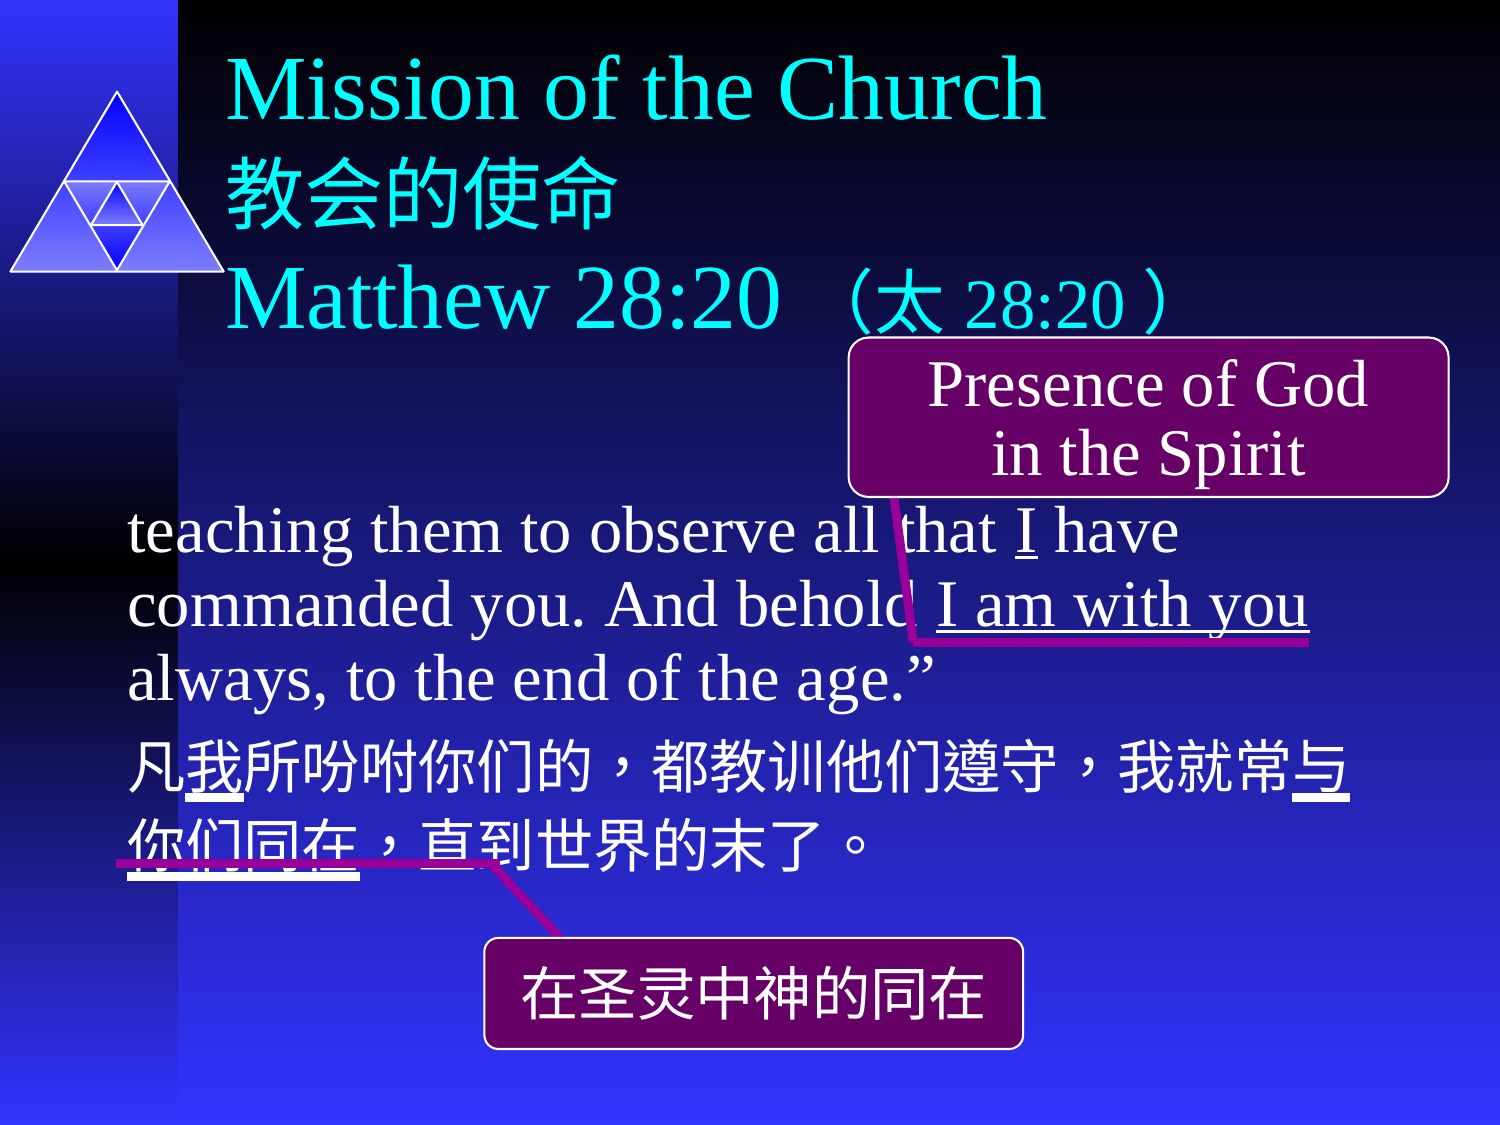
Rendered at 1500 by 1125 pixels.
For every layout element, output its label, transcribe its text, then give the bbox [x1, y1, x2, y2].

title Mission of the Church 教会的使命 Matthew 28:20（太28:20） [225, 37, 1463, 350]
text_box [484, 937, 1024, 1049]
text_box 在圣灵中神的同在 [493, 942, 1015, 1045]
text_box teaching them to observe all that I have commanded you. And behold I am with you always, to the end of the age.” 凡我所吩咐你们的，都教训他们遵守，我就常与你们同在，直到世界的末了。 [112, 485, 1388, 952]
text_box [848, 337, 1449, 498]
text_box Presence of God in the Spirit [858, 344, 1440, 491]
